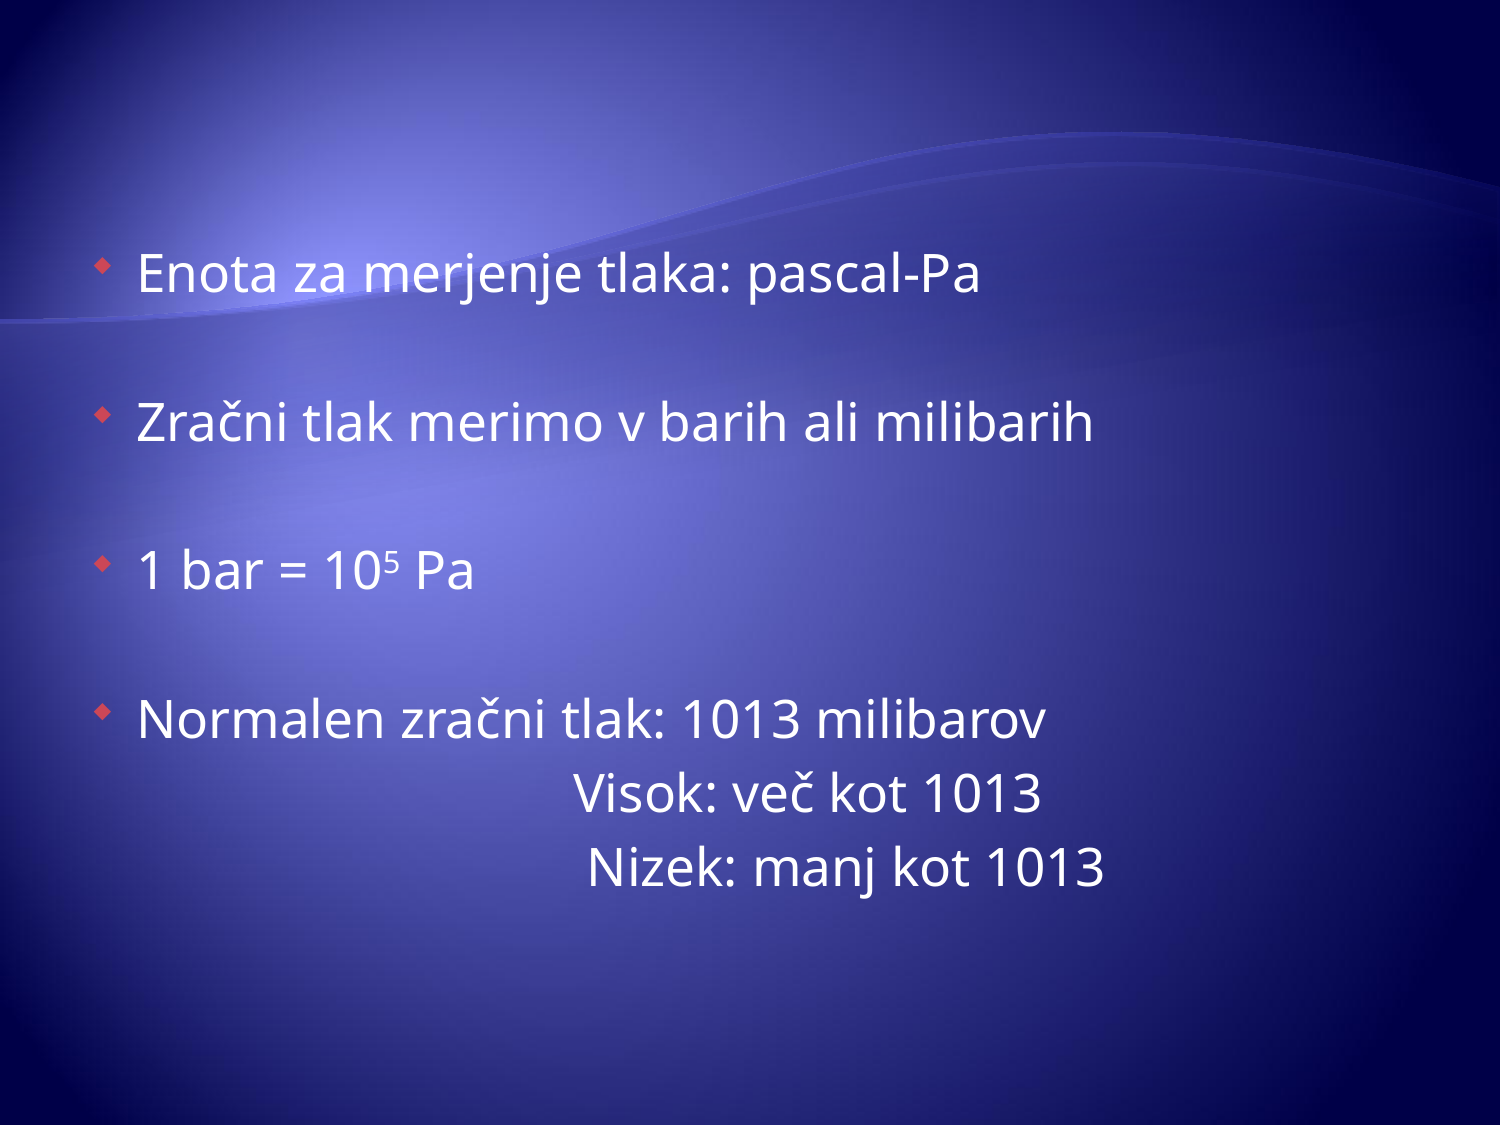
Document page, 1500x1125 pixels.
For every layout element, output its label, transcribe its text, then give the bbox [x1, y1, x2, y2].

list Enota za merjenje tlaka: pascal-Pa Zračni tlak merimo v barih ali milibarih 1 bar = 105 Pa Normalen zračni tlak: 1013 milibarov Visok: več kot 1013 Nizek: manj kot 1013 [76, 231, 1427, 907]
picture [0, 0, 1500, 1125]
